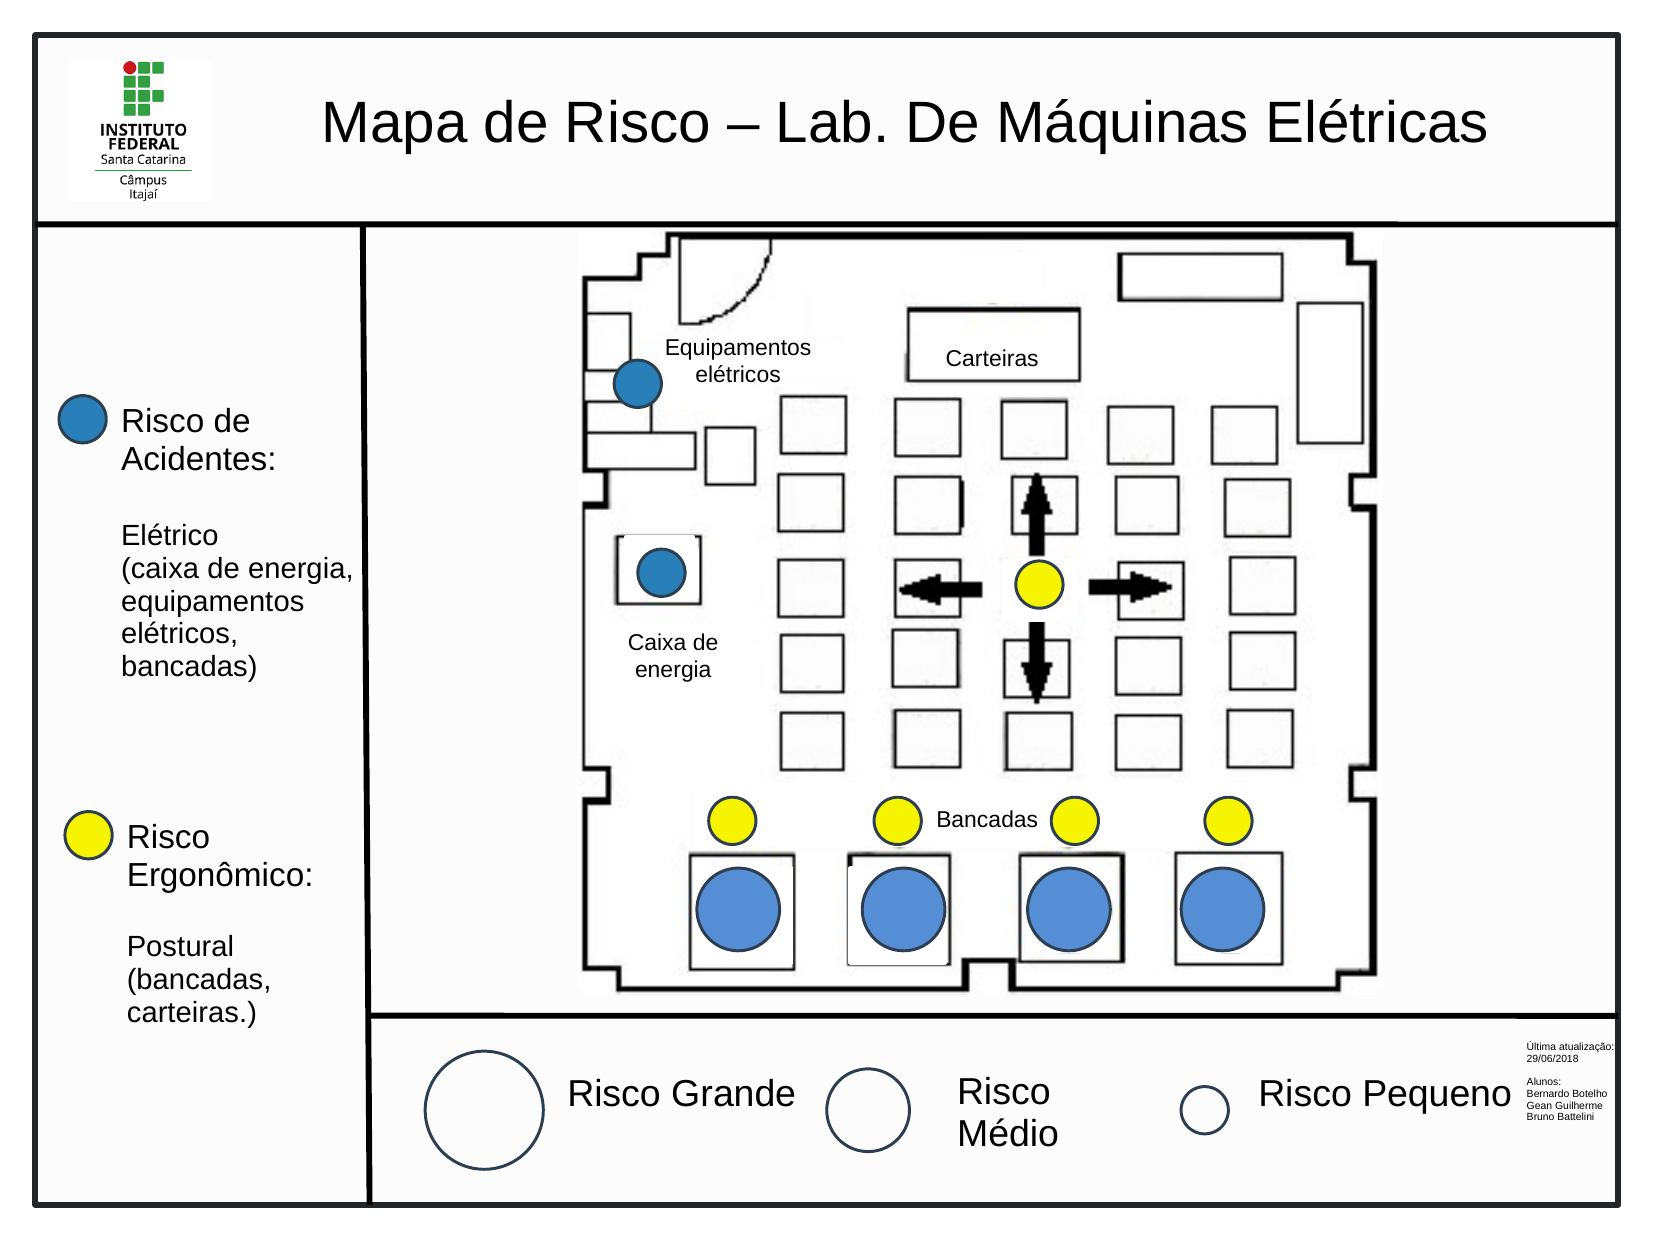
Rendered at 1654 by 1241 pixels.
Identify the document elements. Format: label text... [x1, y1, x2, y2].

text_box Risco de Acidentes: Elétrico (caixa de energia, equipamentos elétricos, bancadas) [106, 395, 378, 701]
text_box Risco Pequeno [1243, 1065, 1495, 1205]
picture [578, 230, 1383, 995]
text_box [35, 228, 366, 1205]
picture [70, 61, 211, 201]
text_box Mapa de Risco – Lab. De Máquinas Elétricas [307, 82, 1516, 166]
text_box [35, 35, 1619, 221]
text_box Bancadas [921, 797, 1064, 841]
text_box [1496, 1088, 1507, 1104]
text_box Caixa de energia [602, 620, 745, 691]
text_box [372, 1019, 1619, 1205]
text_box Equipamentos elétricos [637, 324, 839, 396]
text_box Risco Médio [942, 1062, 1193, 1203]
text_box Última atualização: 29/06/2018 Alunos: Bernardo Botelho Gean Guilherme Bruno Battelini [1511, 1033, 1631, 1134]
text_box Risco Grande [552, 1065, 804, 1205]
text_box Risco Ergonômico: Postural (bancadas, carteiras.) [112, 811, 367, 1045]
text_box [366, 228, 1619, 1012]
text_box Carteiras [909, 336, 1075, 380]
